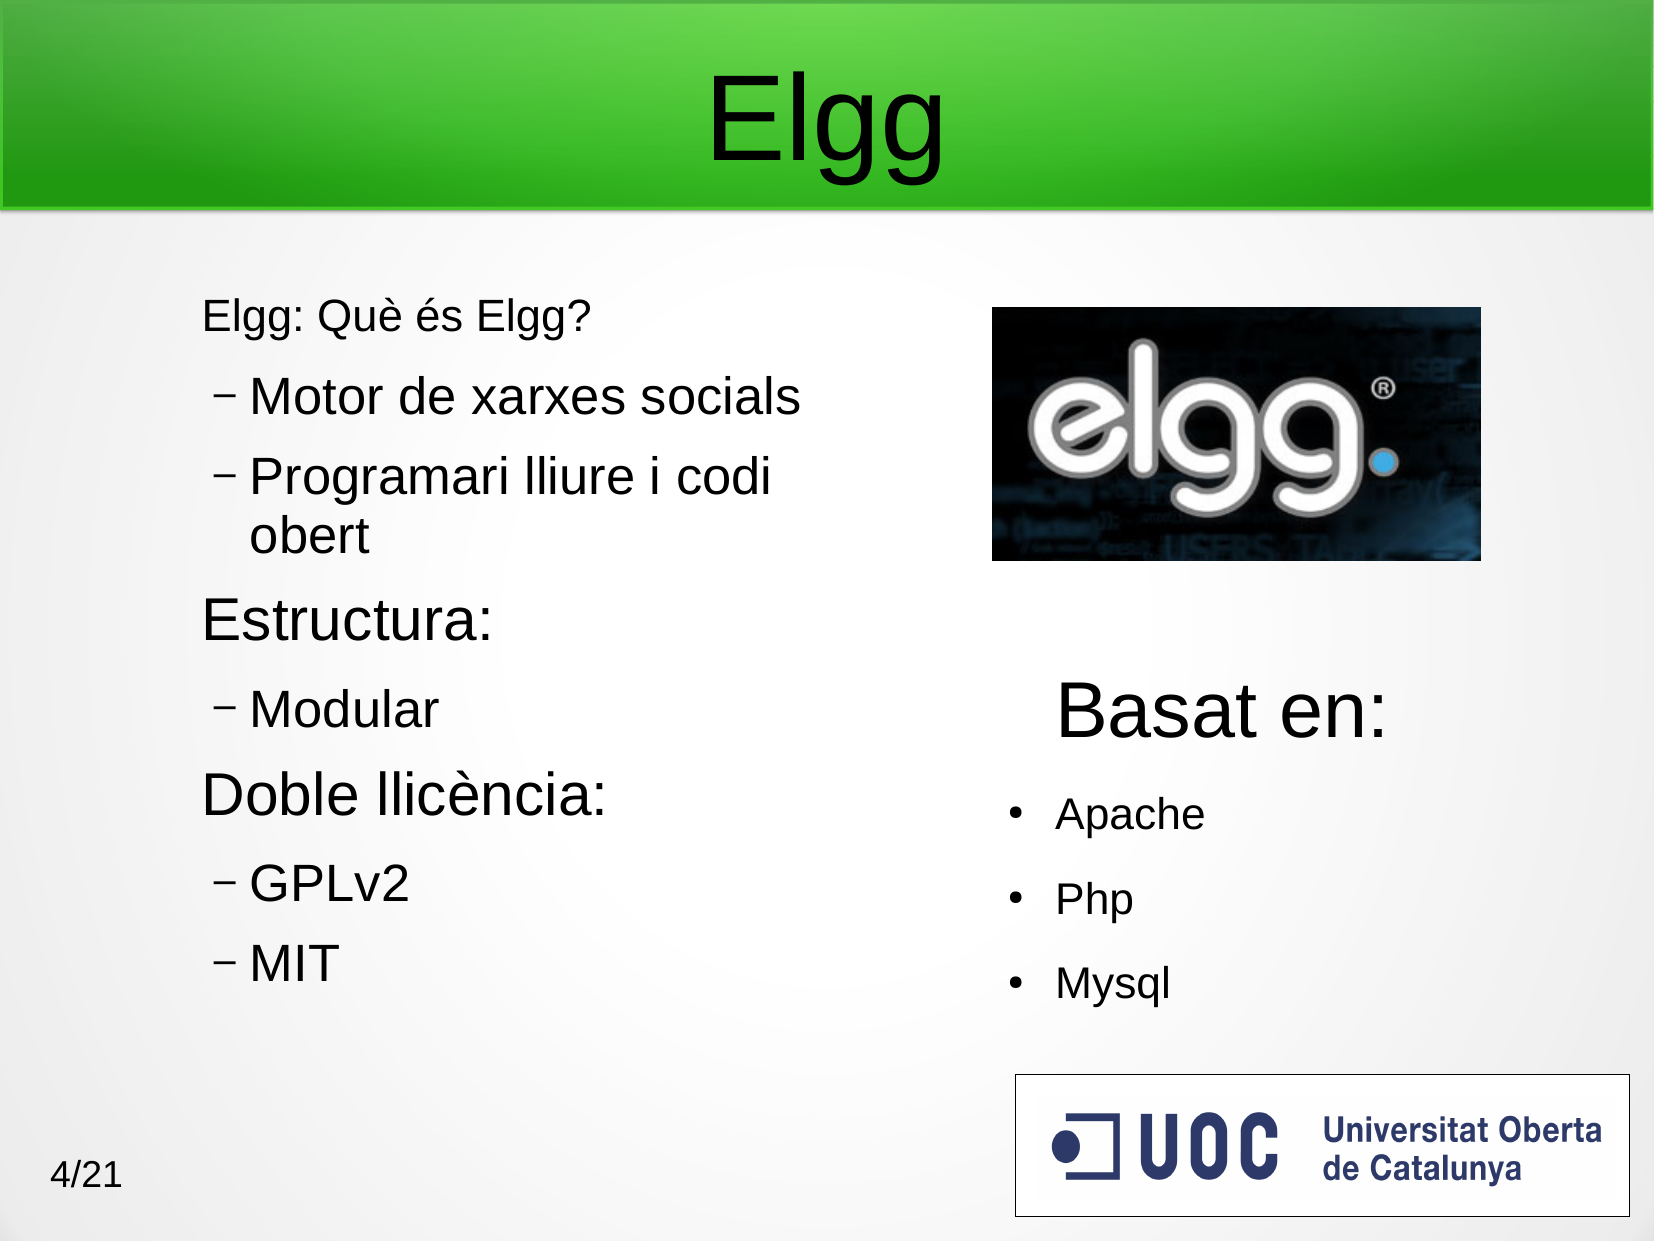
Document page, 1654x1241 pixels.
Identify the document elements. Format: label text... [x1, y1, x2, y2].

text_box [1015, 1074, 1630, 1217]
list Elgg: Què és Elgg? Motor de xarxes socials Programari lliure i codi obert Estructura: Modular Doble llicència: GPLv2 MIT [153, 290, 809, 1010]
list Basat en: Apache Php Mysql [992, 665, 1572, 1009]
picture [992, 307, 1481, 561]
title Elgg [82, 47, 1571, 189]
text_box <número>/21 [35, 1145, 1015, 1217]
picture [1036, 1096, 1616, 1201]
